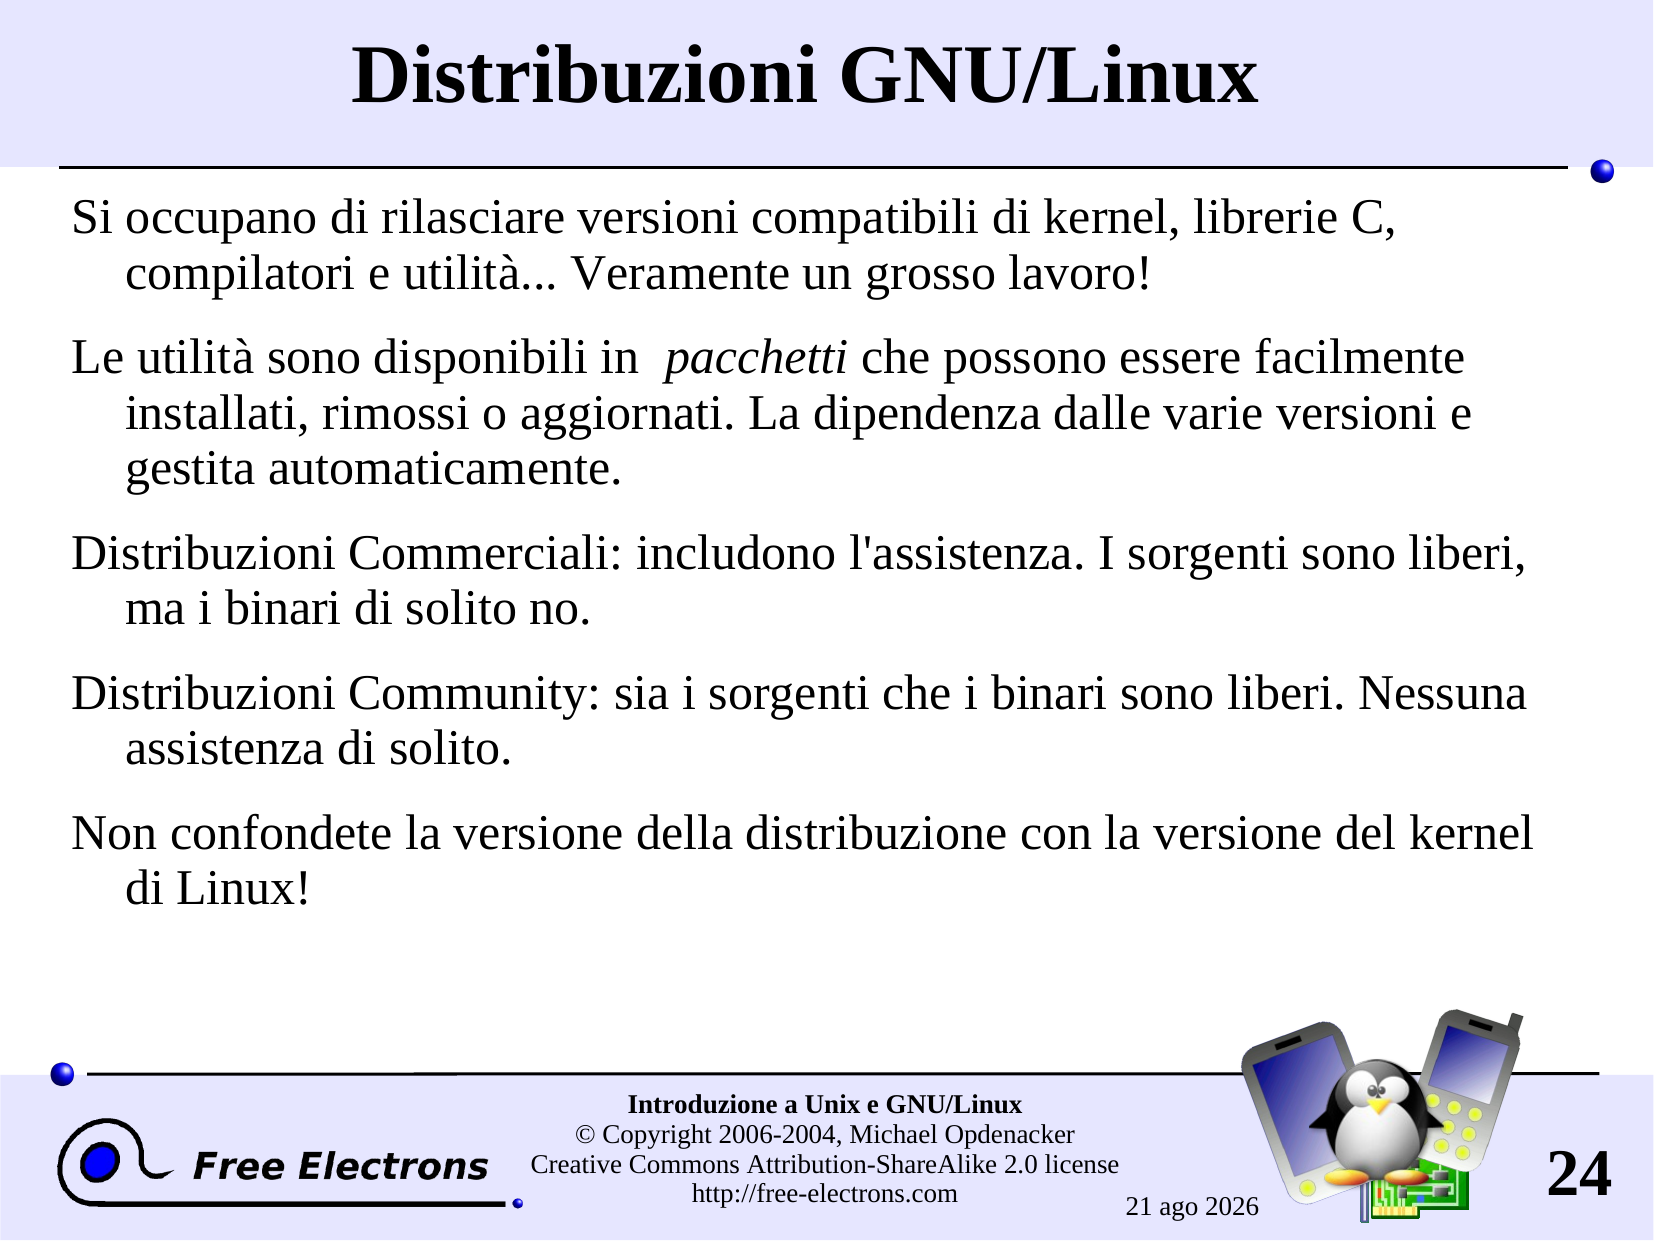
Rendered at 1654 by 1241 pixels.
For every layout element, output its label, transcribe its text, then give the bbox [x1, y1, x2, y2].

list Si occupano di rilasciare versioni compatibili di kernel, librerie C, compilatori e utilità... Veramente un grosso lavoro! Le utilità sono disponibili in pacchetti che possono essere facilmente installati, rimossi o aggiornati. La dipendenza dalle varie versioni e gestita automaticamente. Distribuzioni Commerciali: includono l'assistenza. I sorgenti sono liberi, ma i binari di solito no. Distribuzioni Community: sia i sorgenti che i binari sono liberi. Nessuna assistenza di solito. Non confondete la versione della distribuzione con la versione del kernel di Linux! [54, 189, 1572, 1071]
picture [1233, 1071, 1520, 1241]
picture [50, 1107, 527, 1216]
title Distribuzioni GNU/Linux [60, 12, 1551, 138]
